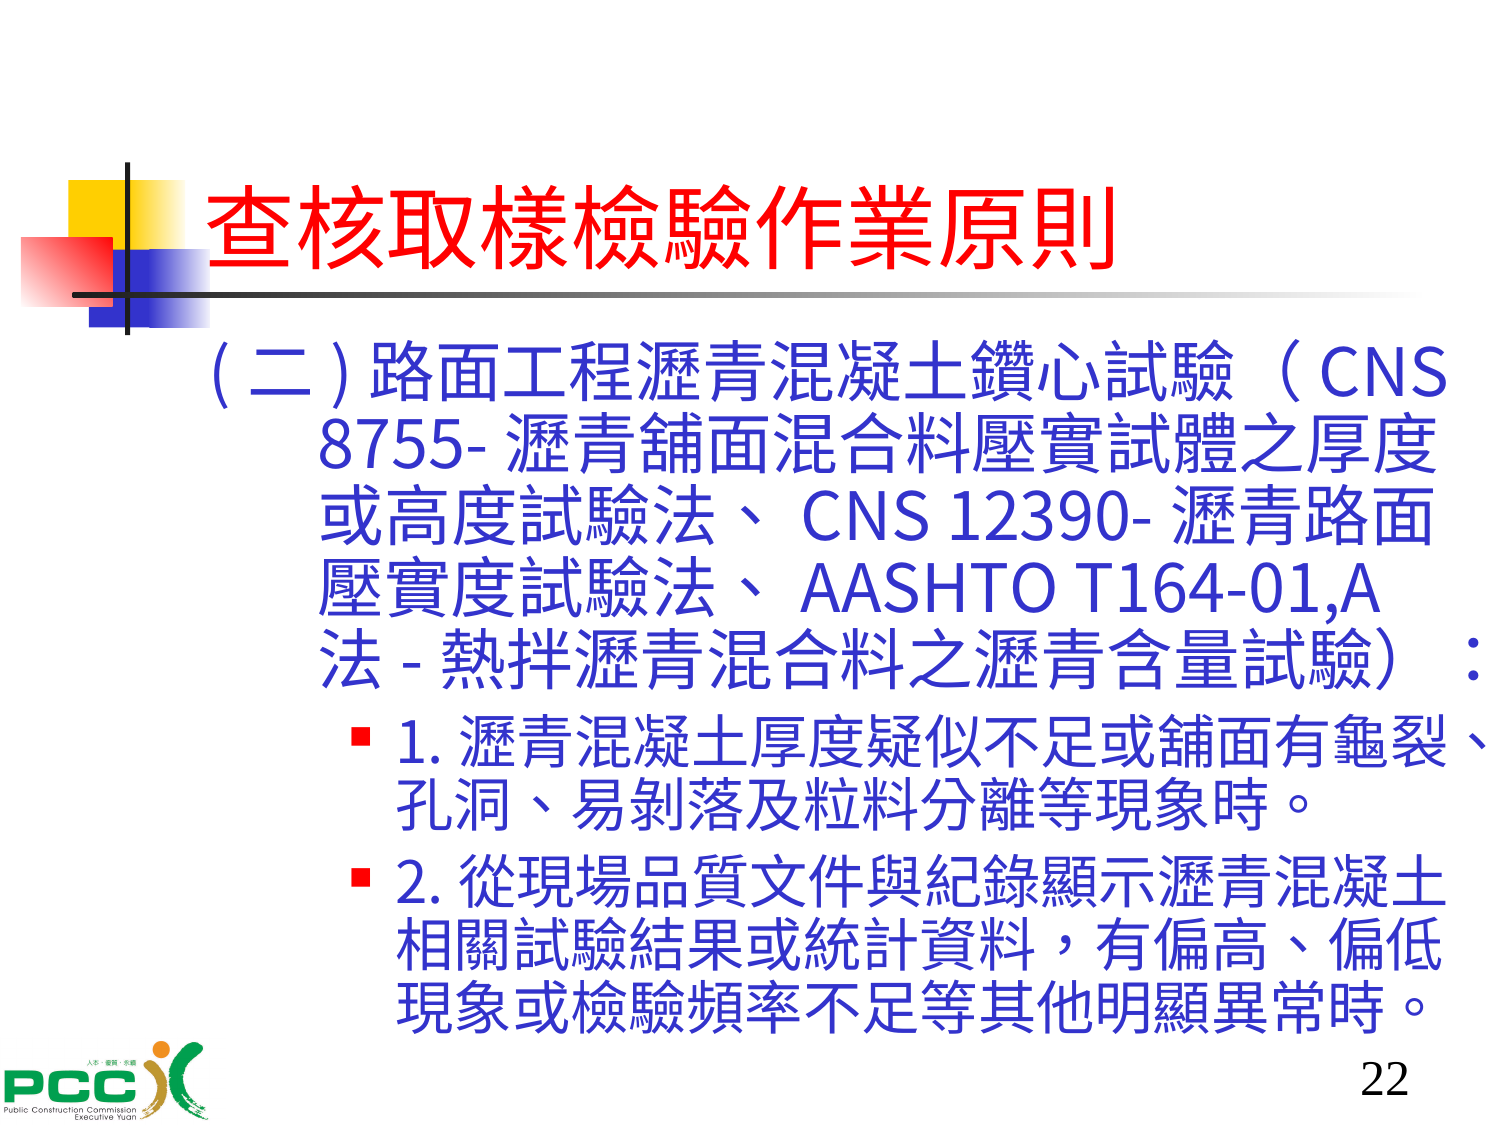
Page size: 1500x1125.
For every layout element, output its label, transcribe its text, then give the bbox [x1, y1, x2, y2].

picture [0, 1037, 226, 1125]
title 查核取樣檢驗作業原則 [188, 101, 1468, 289]
list (二)路面工程瀝青混凝土鑽心試驗（CNS 8755-瀝青舖面混合料壓實試體之厚度或高度試驗法、CNS 12390-瀝青路面壓實度試驗法、AASHTO T164-01,A法-熱拌瀝青混合料之瀝青含量試驗）： 1.瀝青混凝土厚度疑似不足或舖面有龜裂、孔洞、易剝落及粒料分離等現象時。 2.從現場品質文件與紀錄顯示瀝青混凝土相關試驗結果或統計資料，有偏高、偏低現象或檢驗頻率不足等其他明顯異常時。 [193, 330, 1469, 1063]
